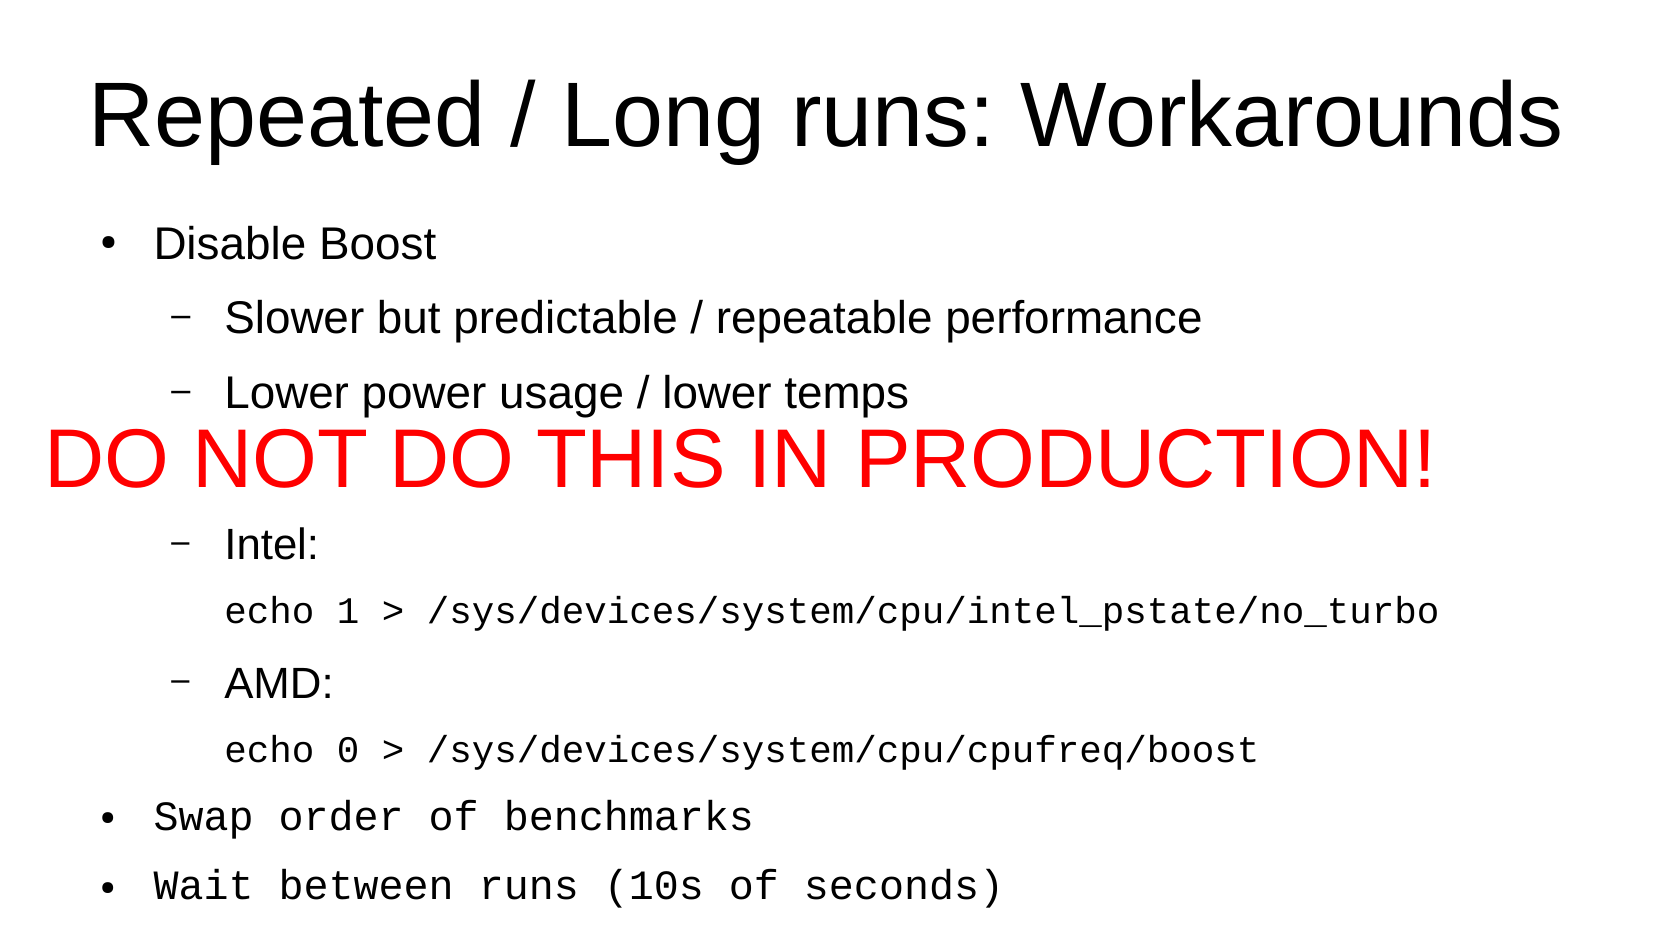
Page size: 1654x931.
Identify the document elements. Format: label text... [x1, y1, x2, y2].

title Repeated / Long runs: Workarounds [82, 37, 1571, 193]
text_box DO NOT DO THIS IN PRODUCTION! [30, 405, 1471, 531]
list Disable Boost Slower but predictable / repeatable performance Lower power usage / lower temps Intel: echo 1 > /sys/devices/system/cpu/intel_pstate/no_turbo AMD: echo 0 > /sys/devices/system/cpu/cpufreq/boost Swap order of benchmarks Wait between runs (10s of seconds) [82, 217, 1636, 916]
